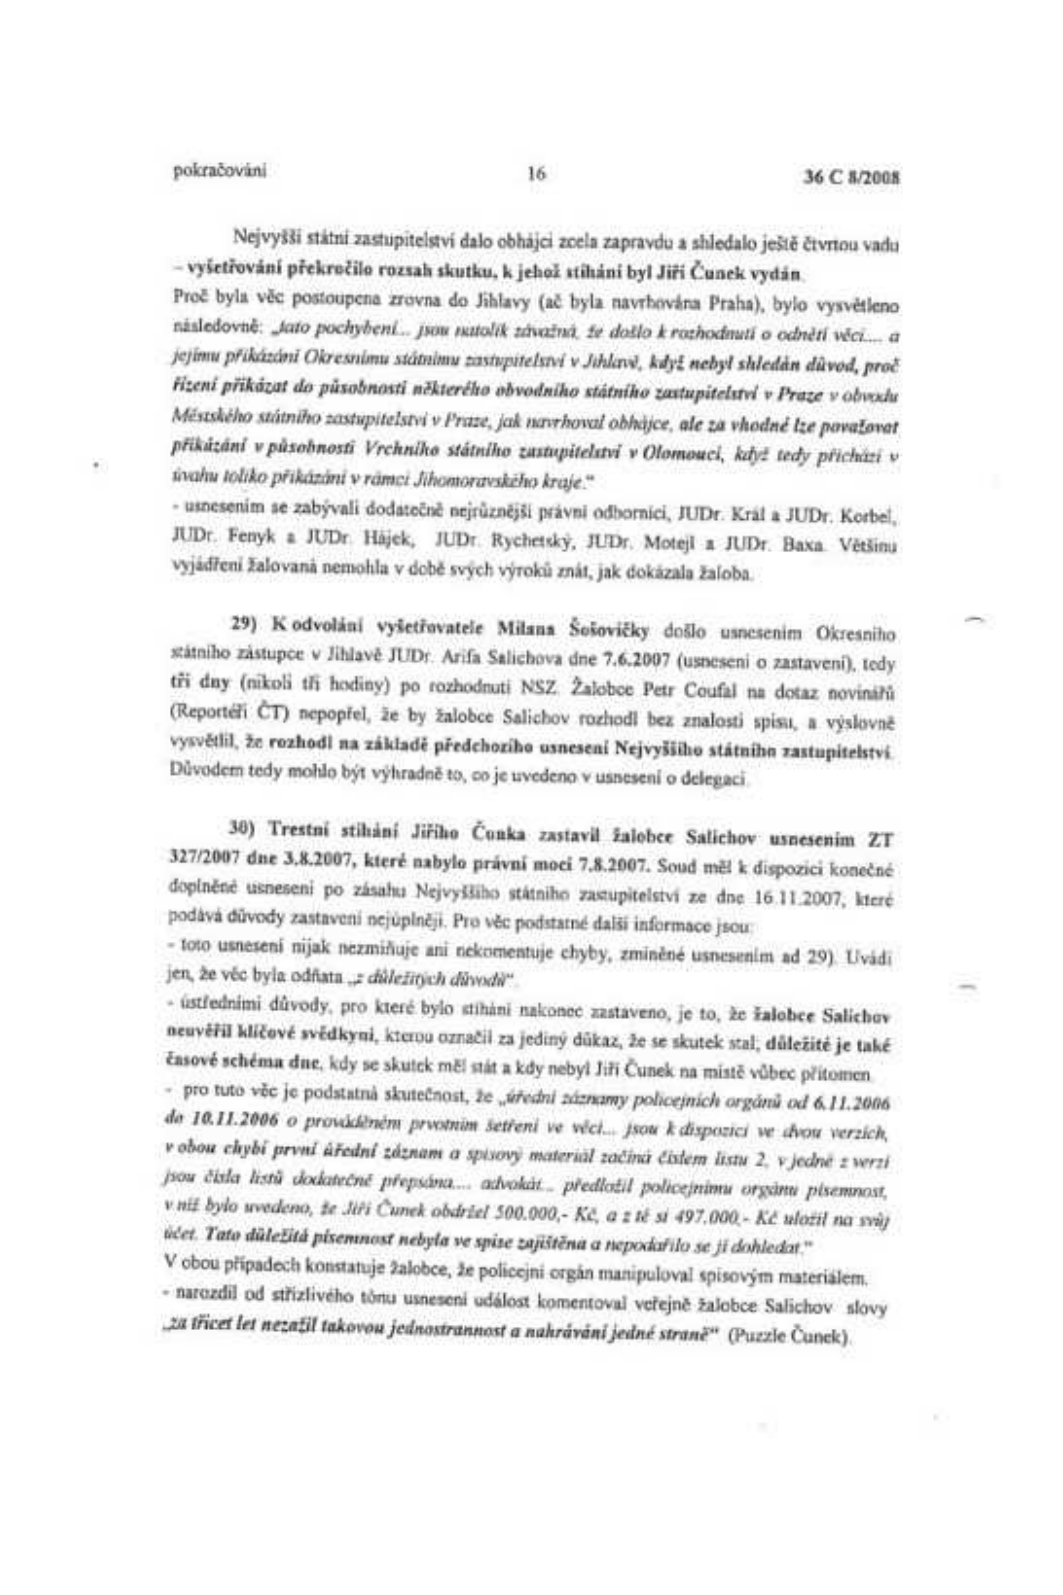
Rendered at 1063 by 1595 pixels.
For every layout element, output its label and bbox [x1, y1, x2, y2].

picture [62, 132, 1008, 1468]
